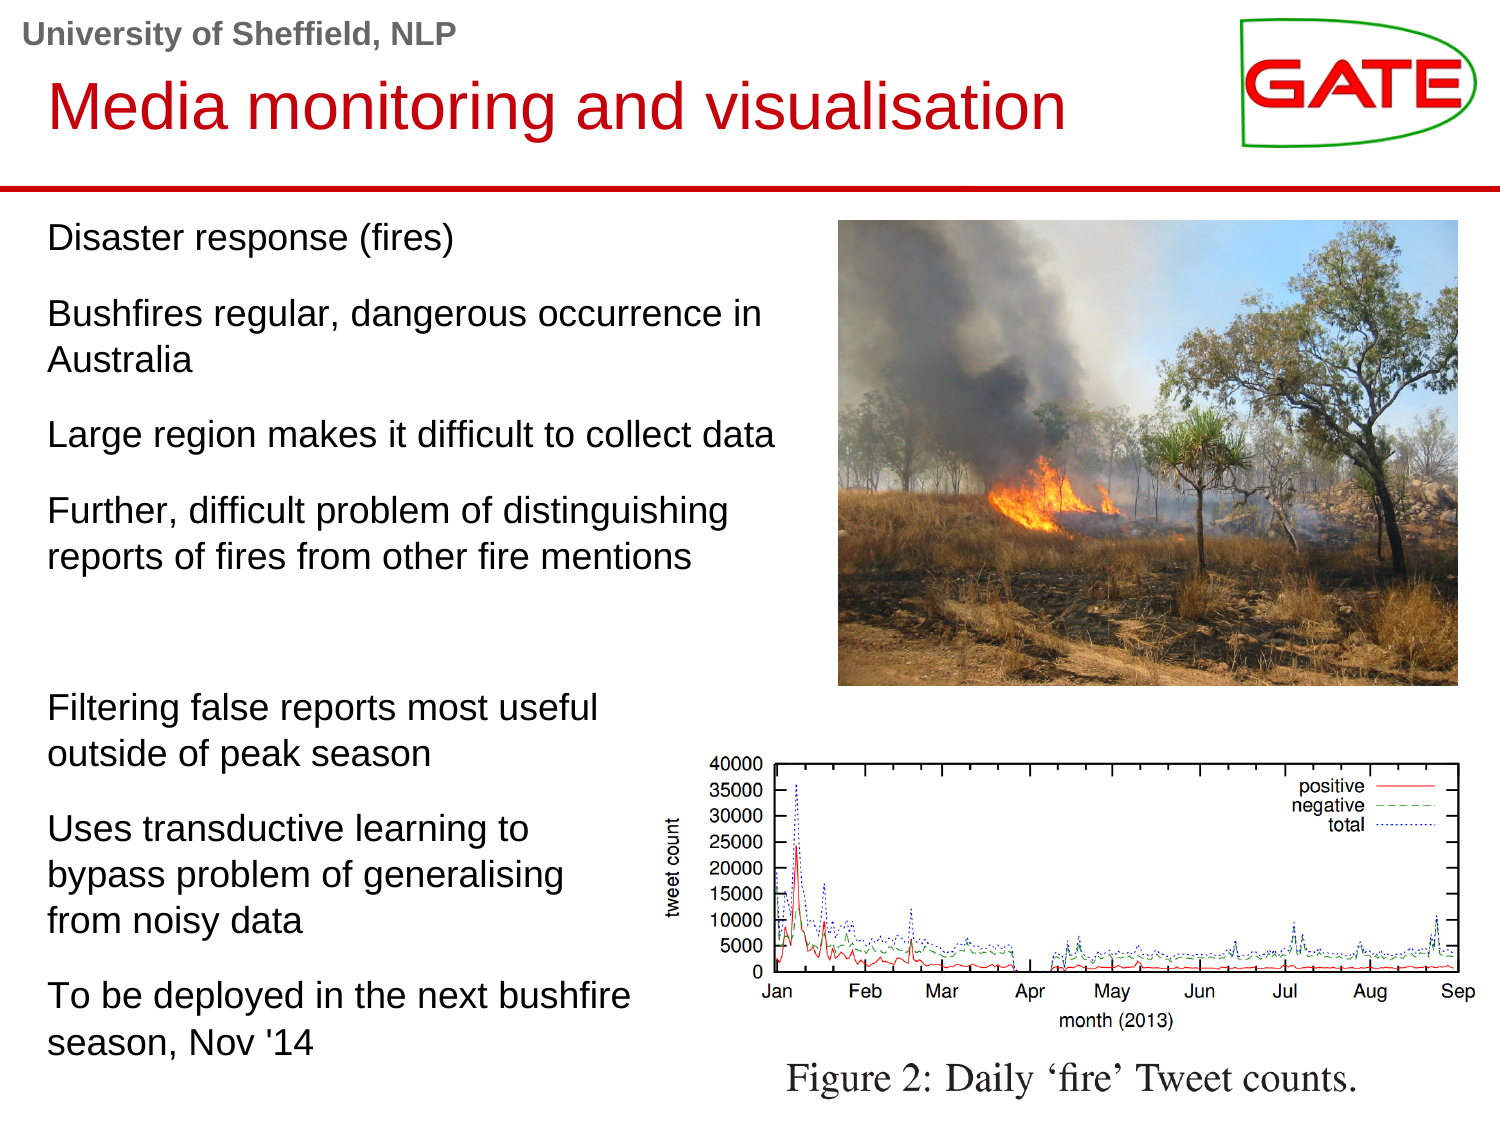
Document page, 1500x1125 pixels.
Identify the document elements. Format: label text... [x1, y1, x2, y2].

text_box Disaster response (fires) Bushfires regular, dangerous occurrence in Australia Large region makes it difficult to collect data Further, difficult problem of distinguishing reports of fires from other fire mentions Filtering false reports most useful outside of peak season Uses transductive learning to bypass problem of generalising from noisy data To be deployed in the next bushfire season, Nov '14 [47, 212, 1500, 1064]
picture [1240, 18, 1477, 148]
picture [659, 738, 1483, 1110]
text_box Media monitoring and visualisation [47, 47, 1267, 168]
picture [838, 220, 1458, 686]
